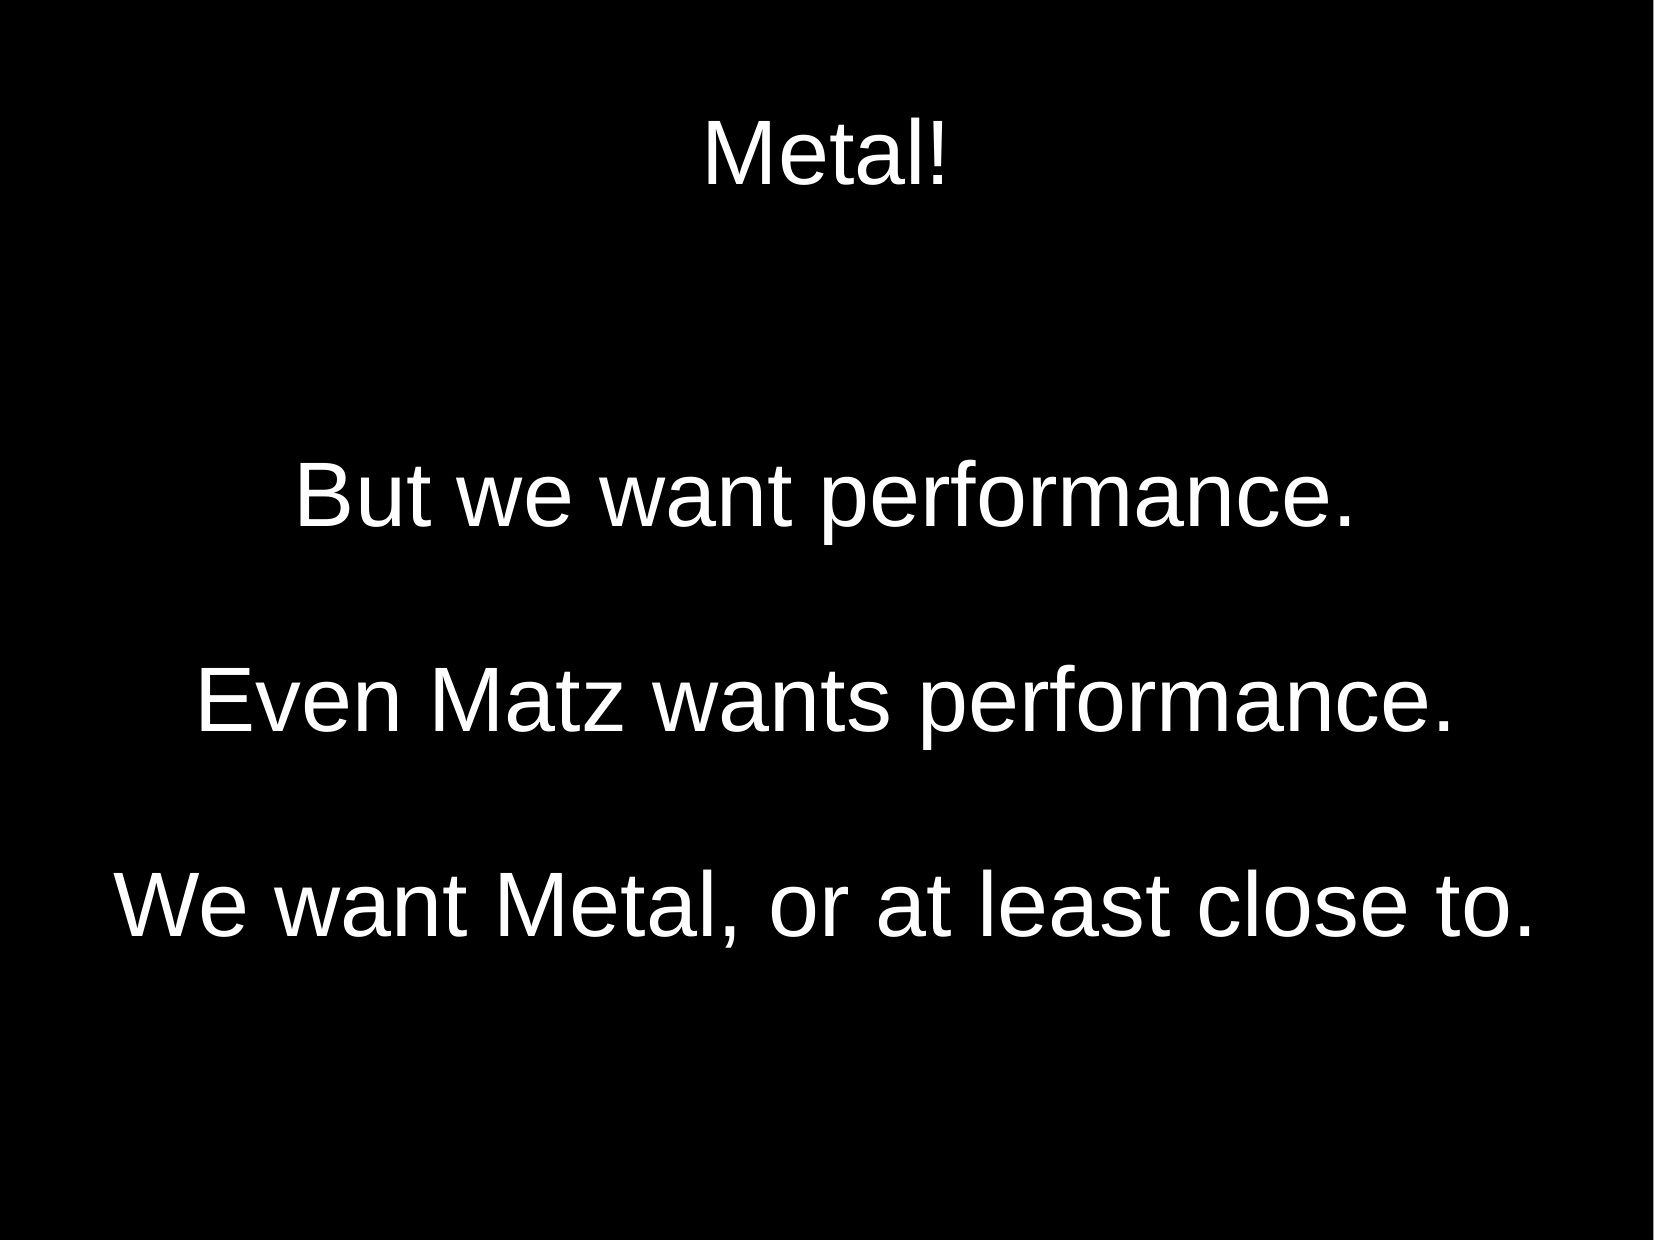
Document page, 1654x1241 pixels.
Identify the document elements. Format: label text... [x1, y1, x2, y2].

title Metal! [82, 49, 1571, 257]
subtitle But we want performance. Even Matz wants performance. We want Metal, or at least close to. [82, 297, 1571, 1102]
